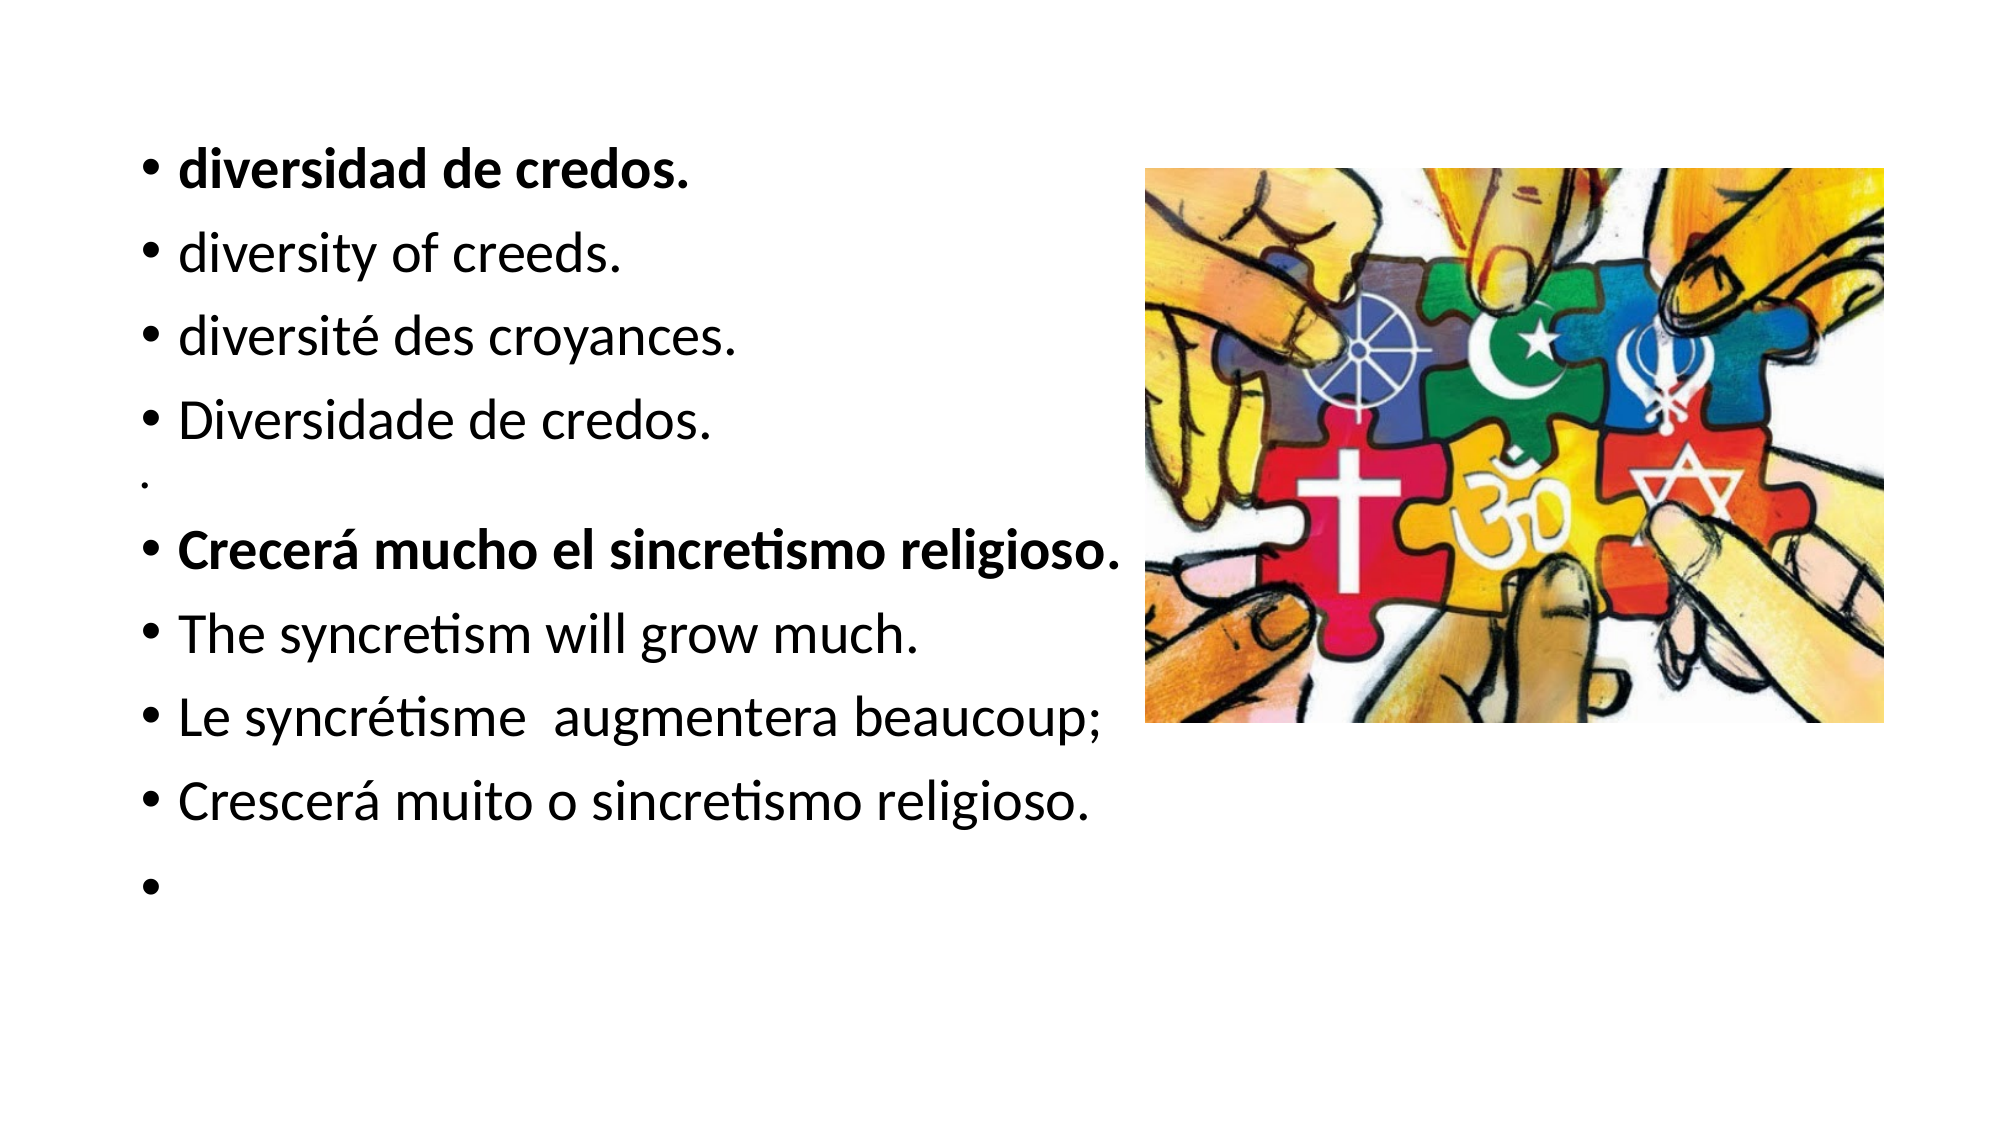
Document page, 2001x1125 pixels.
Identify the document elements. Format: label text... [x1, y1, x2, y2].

list diversidad de credos. diversity of creeds. diversité des croyances. Diversidade de credos. Crecerá mucho el sincretismo religioso. The syncretism will grow much. Le syncrétisme augmentera beaucoup; Crescerá muito o sincretismo religioso. [125, 130, 1851, 962]
picture [1145, 168, 1884, 724]
